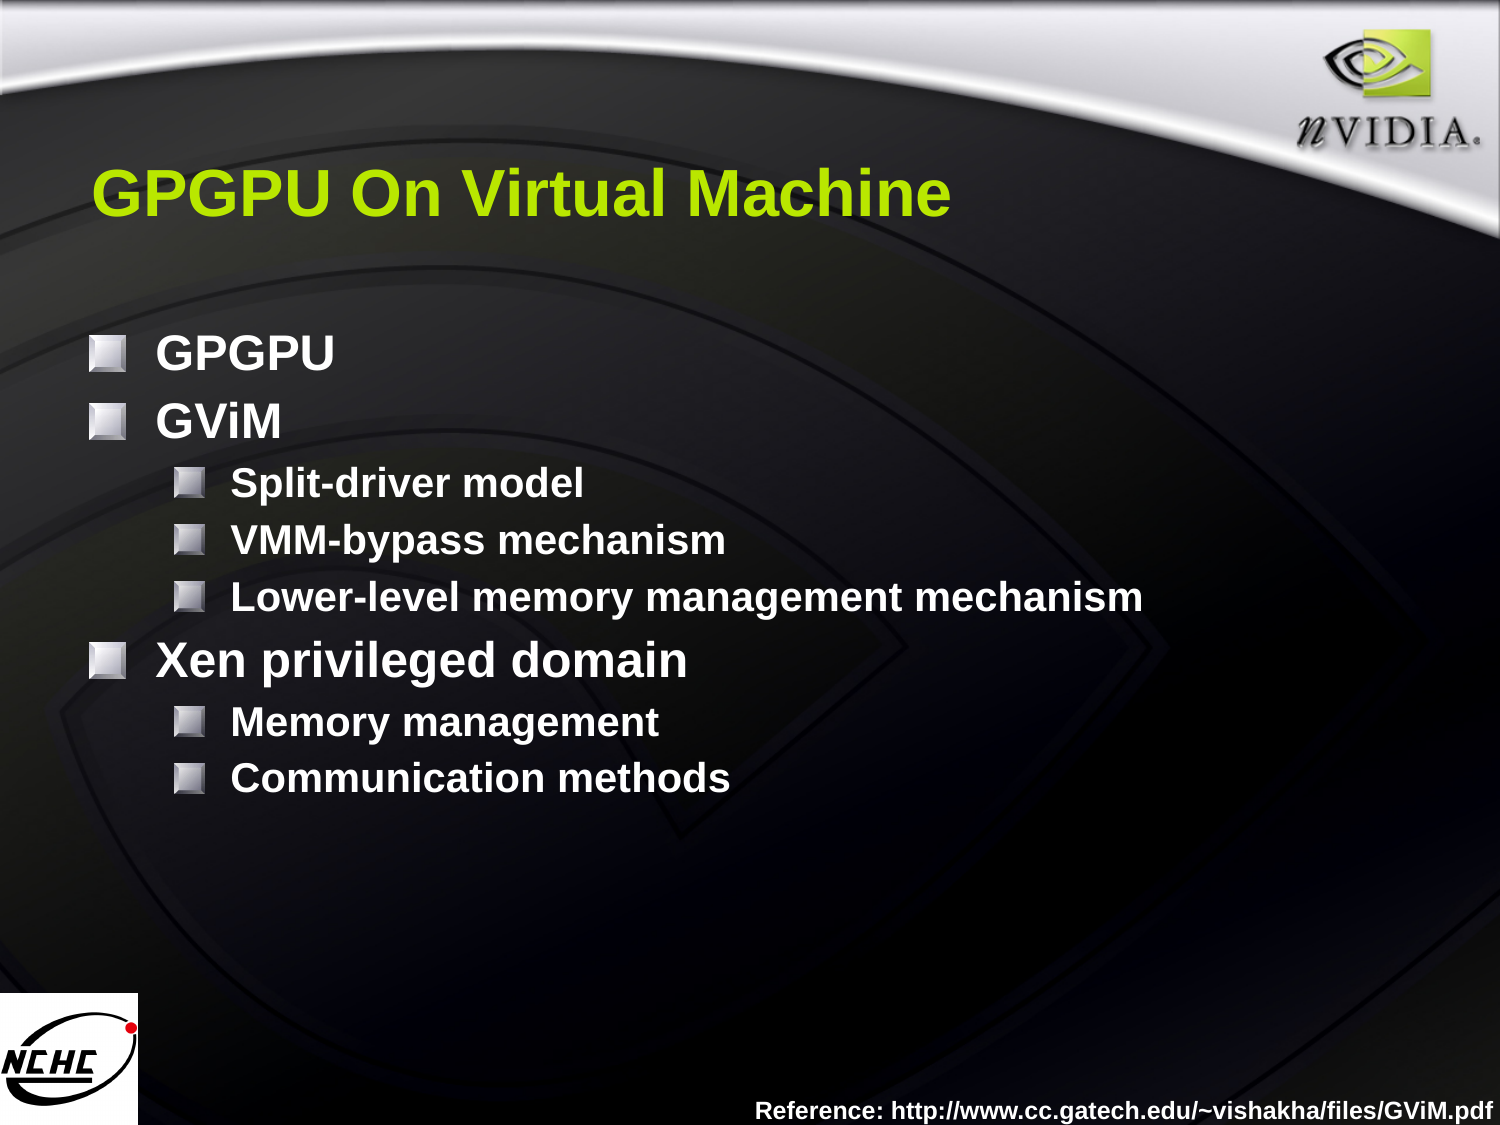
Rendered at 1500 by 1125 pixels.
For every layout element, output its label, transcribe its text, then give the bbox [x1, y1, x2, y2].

title GPGPU On Virtual Machine [91, 145, 1213, 242]
list GPGPU GViM Split-driver model VMM-bypass mechanism Lower-level memory management mechanism Xen privileged domain Memory management Communication methods [89, 325, 1440, 1011]
text_box Reference: http://www.cc.gatech.edu/~vishakha/files/GViM.pdf [614, 1096, 1500, 1125]
picture [0, 0, 1500, 1125]
